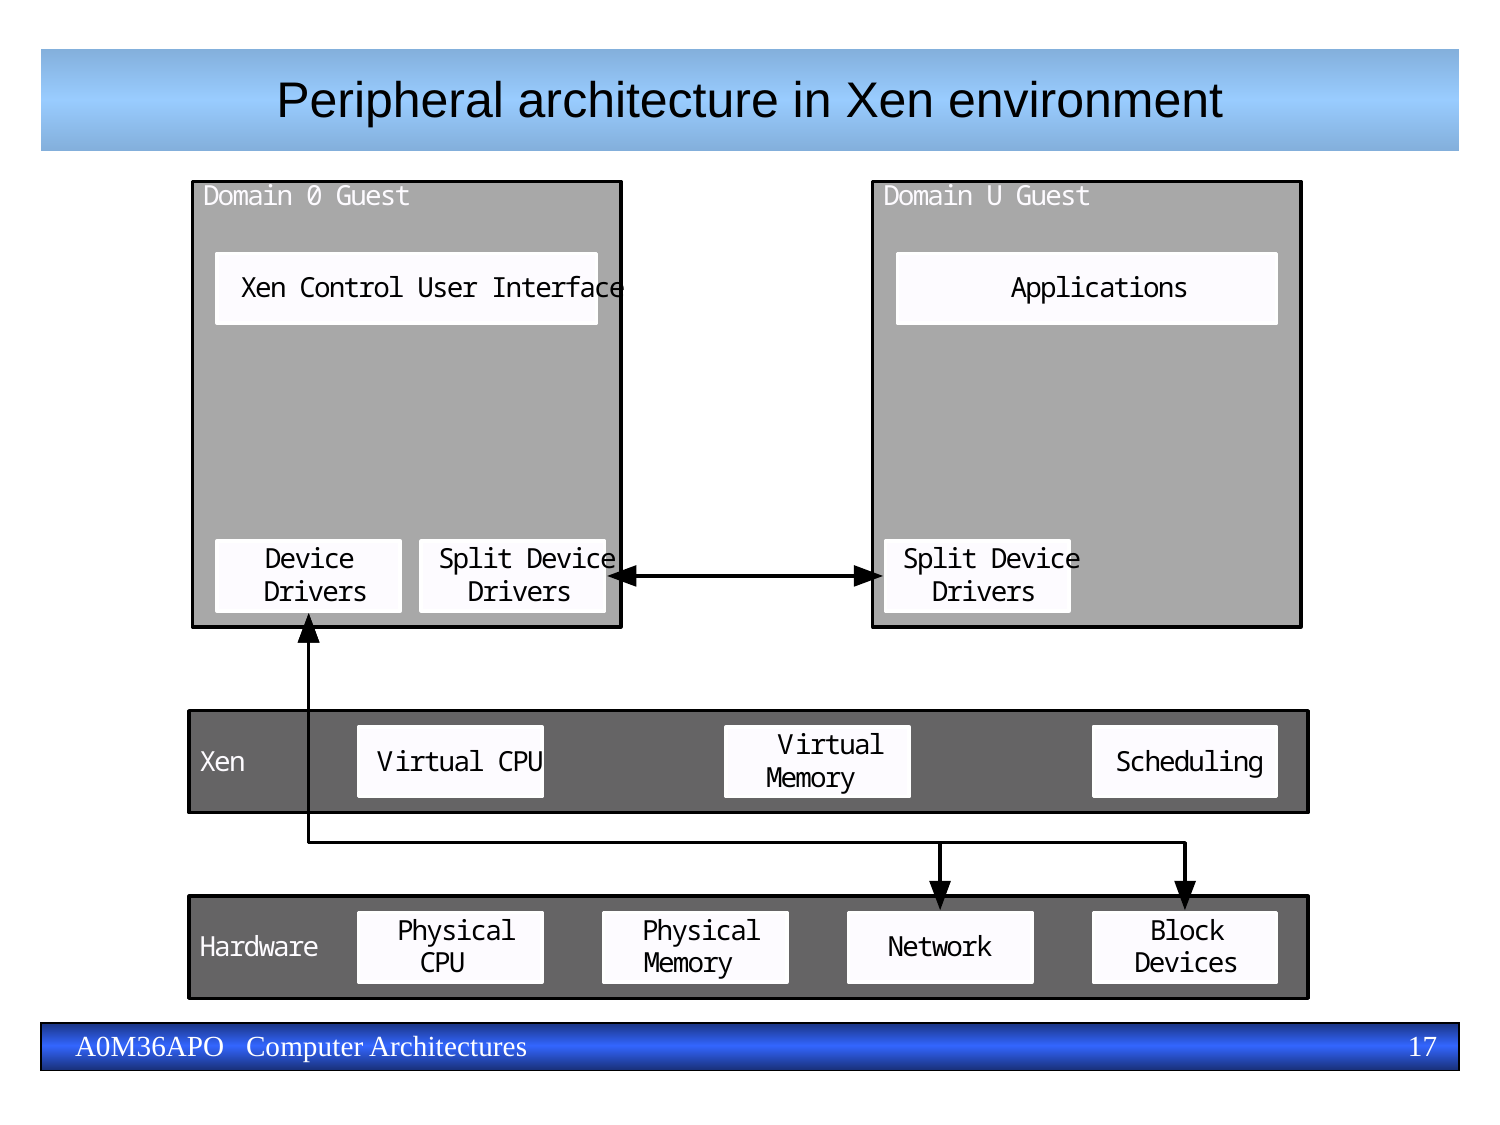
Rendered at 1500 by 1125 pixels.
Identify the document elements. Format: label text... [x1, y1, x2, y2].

title Peripheral architecture in Xen environment [41, 49, 1459, 151]
picture [174, 167, 1323, 1013]
